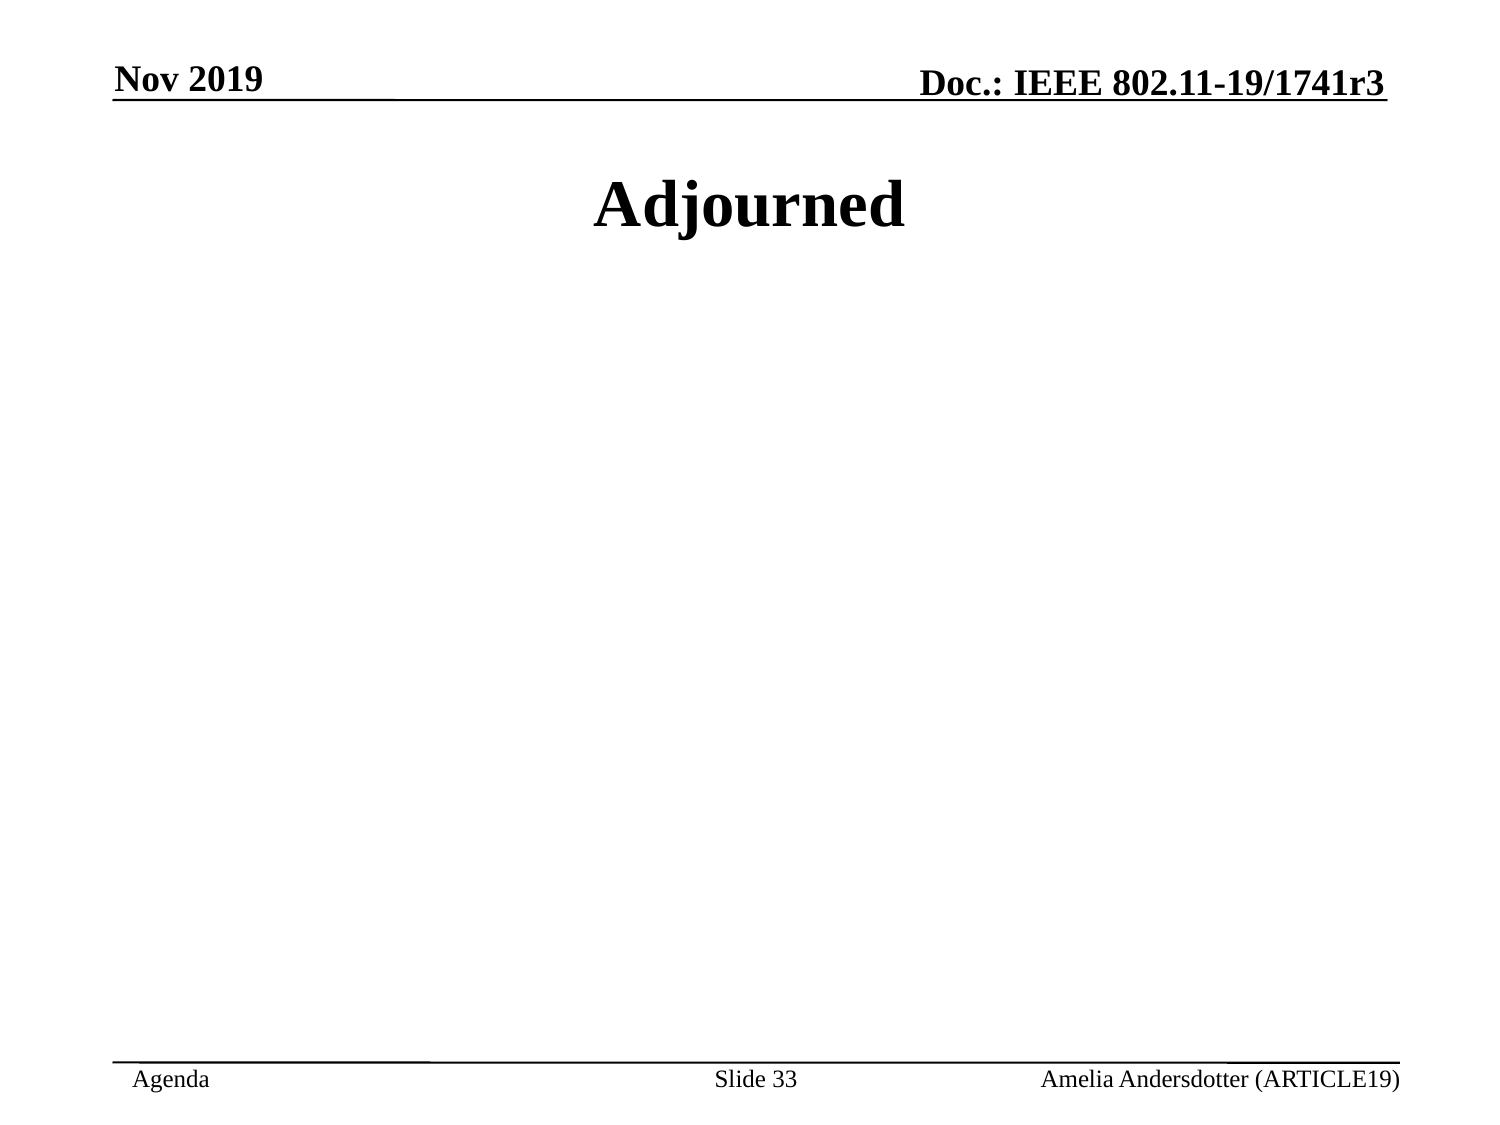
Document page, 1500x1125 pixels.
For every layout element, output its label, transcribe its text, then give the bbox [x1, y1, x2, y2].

text_box Slide <number> [712, 1062, 799, 1122]
text_box Amelia Andersdotter (ARTICLE19) [878, 1062, 1401, 1092]
text_box Nov 2019 [114, 54, 422, 99]
text_box Adjourned [112, 112, 1387, 287]
